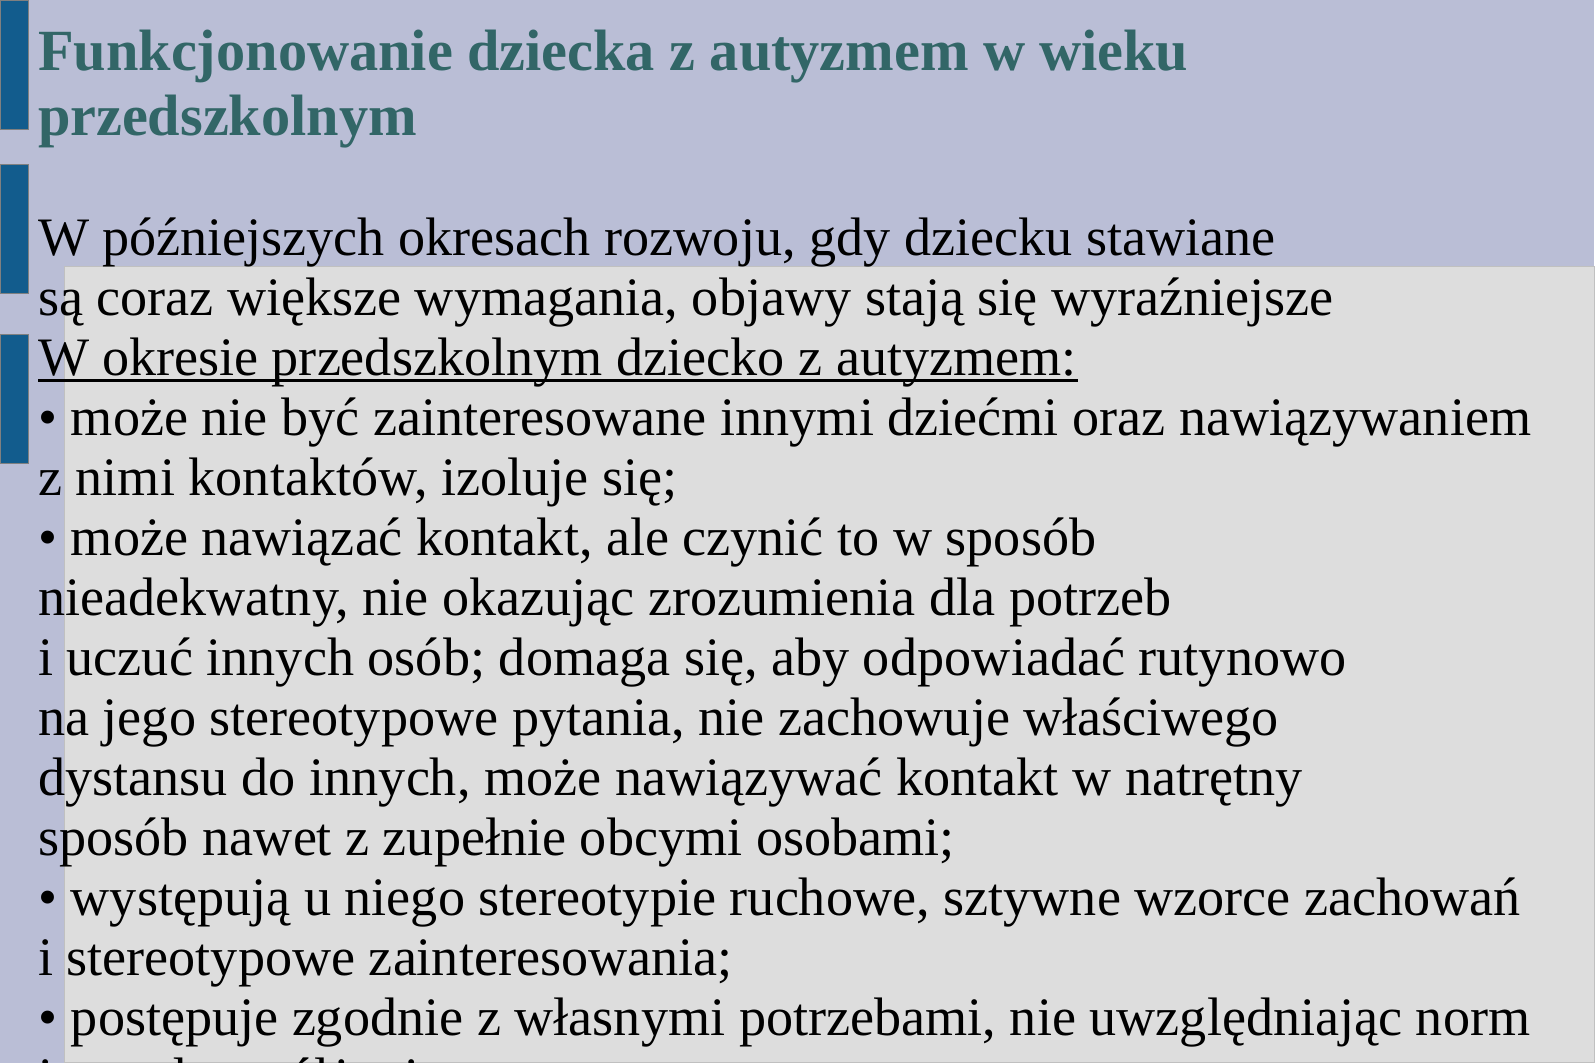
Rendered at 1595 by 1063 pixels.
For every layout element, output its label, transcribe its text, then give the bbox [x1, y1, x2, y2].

text_box Funkcjonowanie dziecka z autyzmem w wieku przedszkolnym W późniejszych okresach rozwoju, gdy dziecku stawiane są coraz większe wymagania, objawy stają się wyraźniejsze W okresie przedszkolnym dziecko z autyzmem: • może nie być zainteresowane innymi dziećmi oraz nawiązywaniem z nimi kontaktów, izoluje się; • może nawiązać kontakt, ale czynić to w sposób nieadekwatny, nie okazując zrozumienia dla potrzeb i uczuć innych osób; domaga się, aby odpowiadać rutynowo na jego stereotypowe pytania, nie zachowuje właściwego dystansu do innych, może nawiązywać kontakt w natrętny sposób nawet z zupełnie obcymi osobami; • występują u niego stereotypie ruchowe, sztywne wzorce zachowań i stereotypowe zainteresowania; • postępuje zgodnie z własnymi potrzebami, nie uwzględniając norm i zasad współżycia; [23, 11, 1595, 1063]
